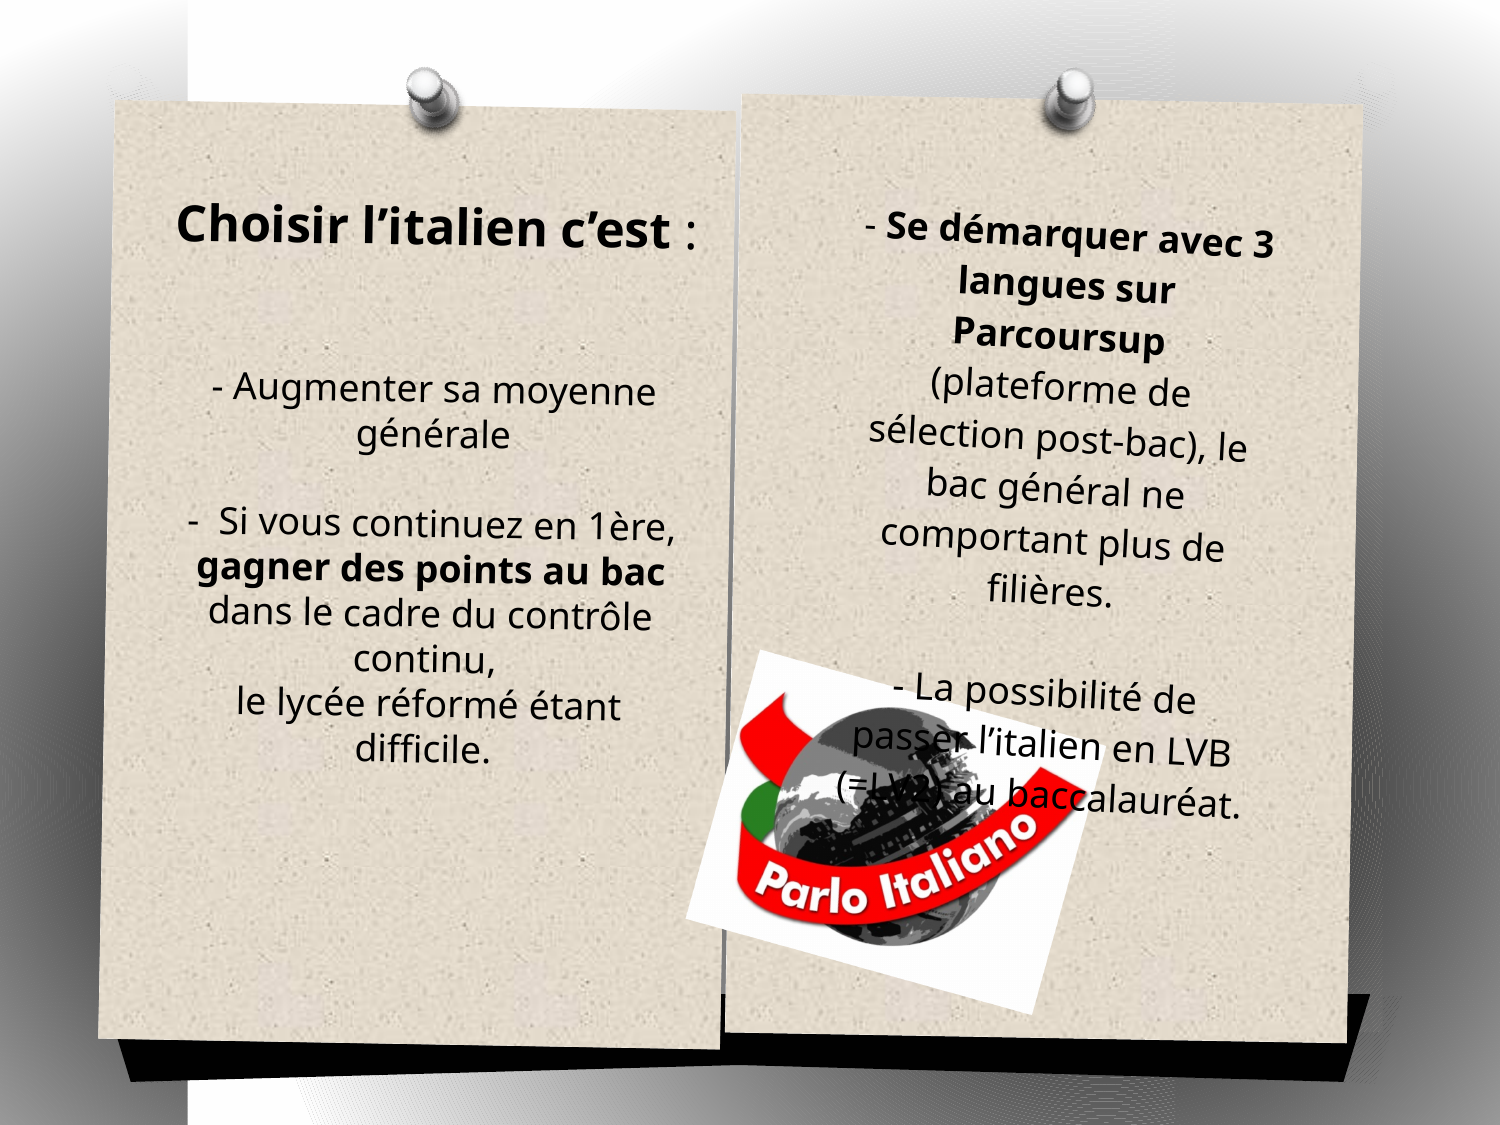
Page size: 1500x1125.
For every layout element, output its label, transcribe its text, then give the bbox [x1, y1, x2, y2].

picture [685, 649, 1106, 1015]
title Choisir l’italien c’est : - Augmenter sa moyenne générale - Si vous continuez en 1ère, gagner des points au bac dans le cadre du contrôle continu, le lycée réformé étant difficile. [152, 128, 717, 612]
text_box - Se démarquer avec 3 langues sur Parcoursup (plateforme de sélection post-bac), le bac général ne comportant plus de filières. - La possibilité de passer l’italien en LVB (=LV2) au baccalauréat. [814, 188, 1300, 745]
